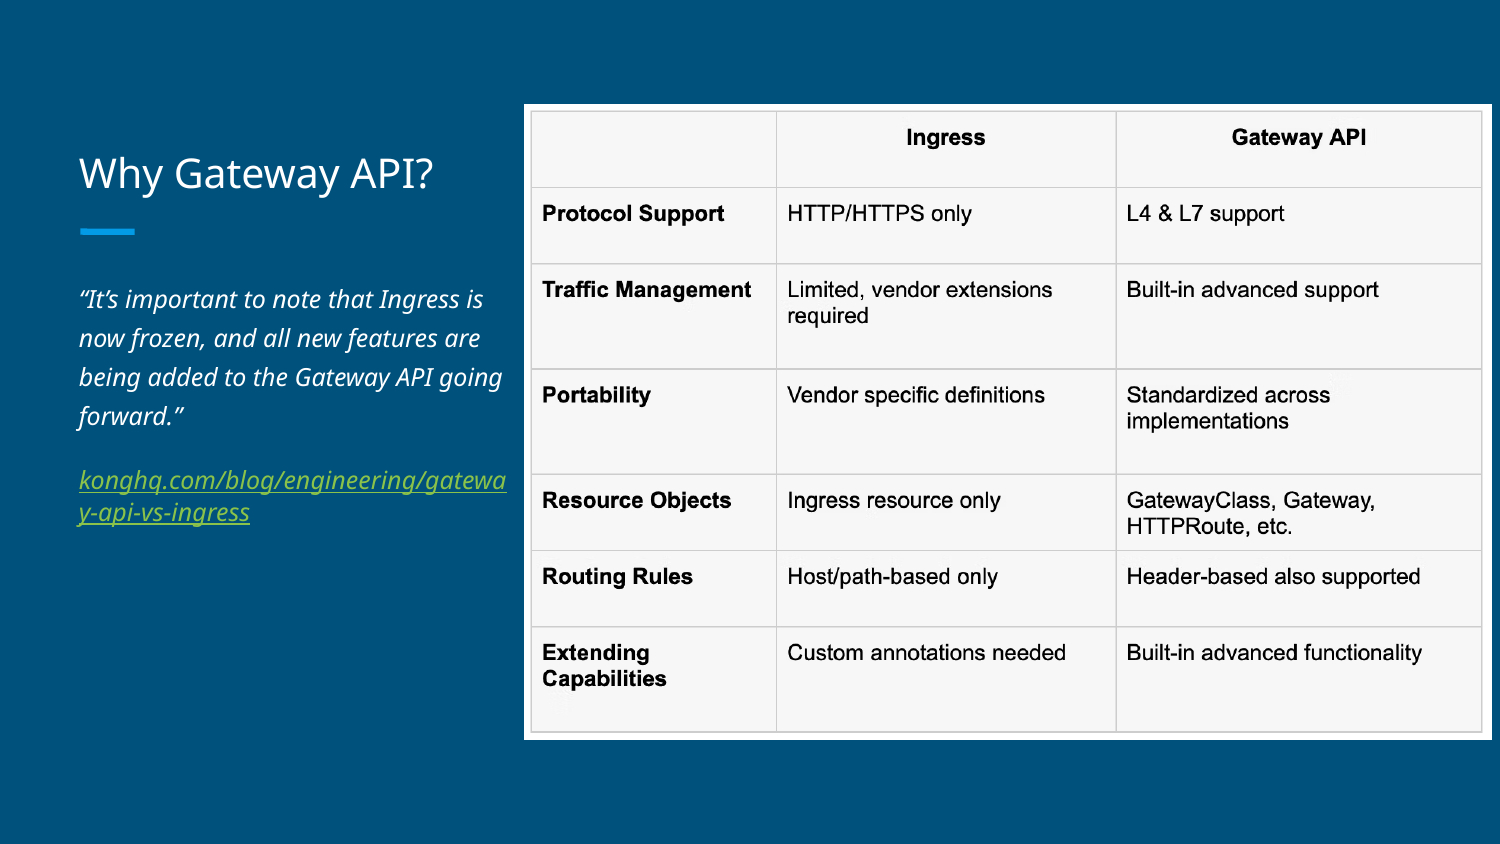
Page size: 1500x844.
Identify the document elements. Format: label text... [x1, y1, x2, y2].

picture [525, 105, 1491, 739]
list “It’s important to note that Ingress is now frozen, and all new features are being added to the Gateway API going forward.” konghq.com/blog/engineering/gateway-api-vs-ingress [63, 261, 525, 702]
title Why Gateway API? [63, 91, 525, 216]
